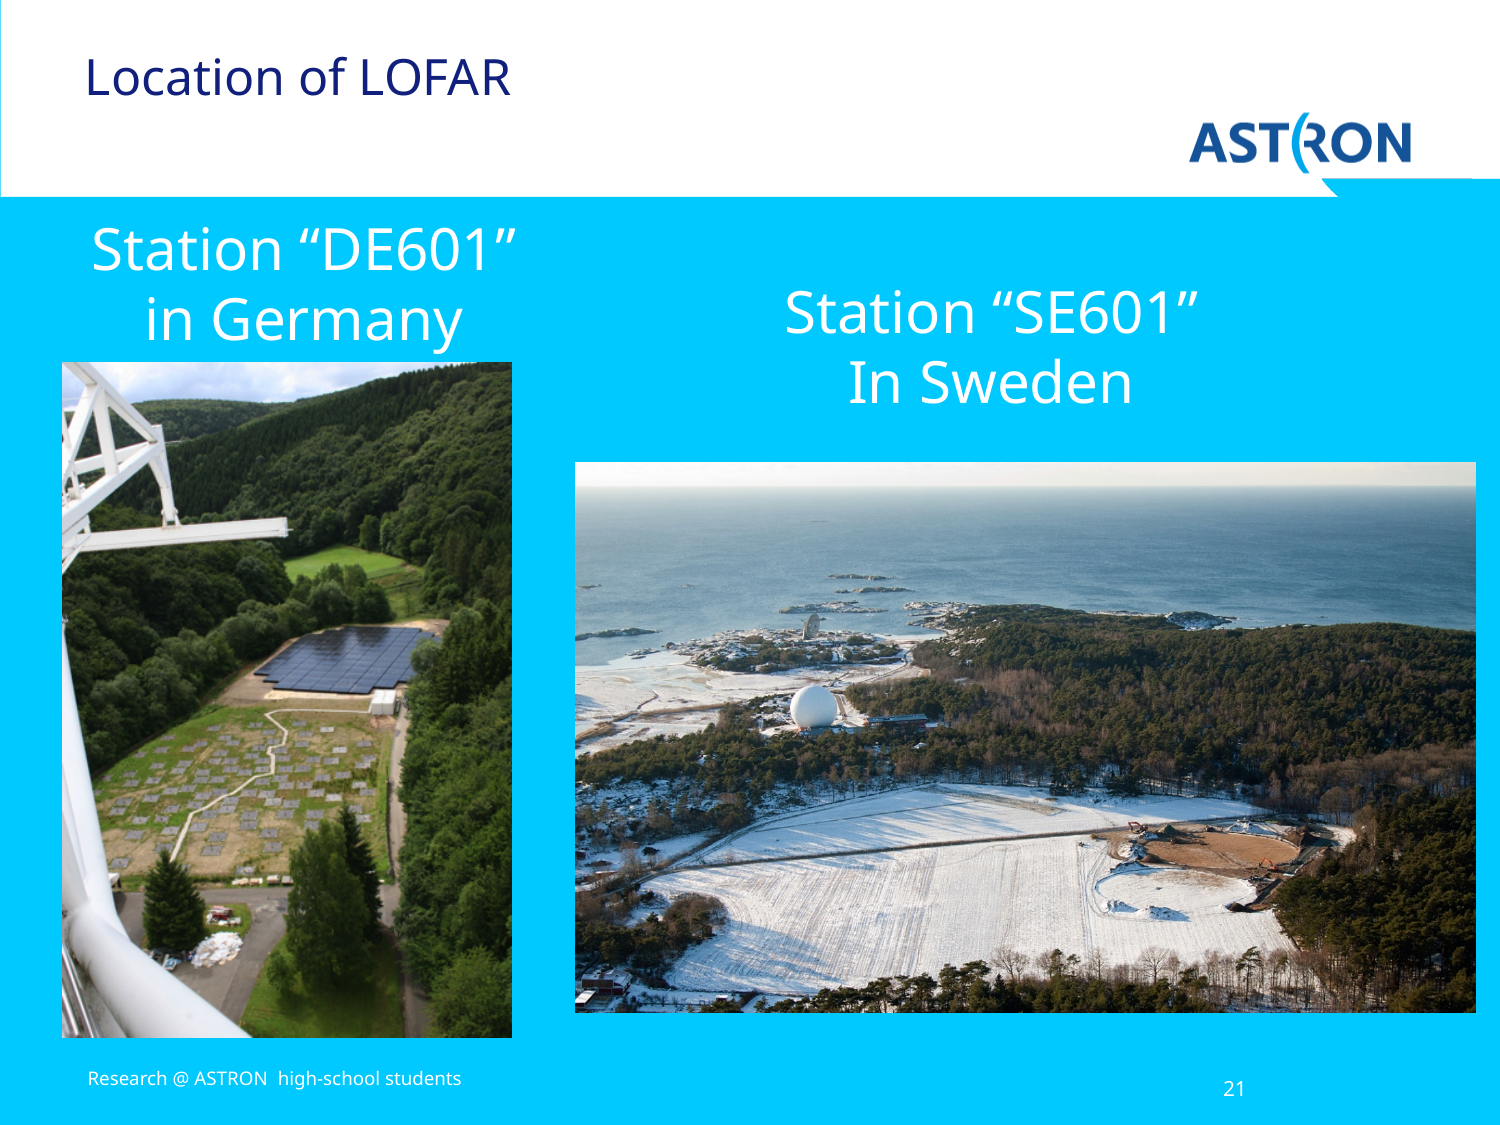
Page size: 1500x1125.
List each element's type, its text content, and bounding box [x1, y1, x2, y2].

text_box <number> [1208, 1062, 1409, 1125]
picture [63, 363, 511, 1037]
text_box Station “DE601” in Germany [37, 212, 600, 363]
text_box Location of LOFAR [69, 37, 1075, 188]
picture [0, 0, 1500, 196]
picture [576, 463, 1475, 1012]
text_box Research @ ASTRON high-school students [87, 1062, 1055, 1125]
text_box Station “SE601” In Sweden [724, 275, 1288, 425]
